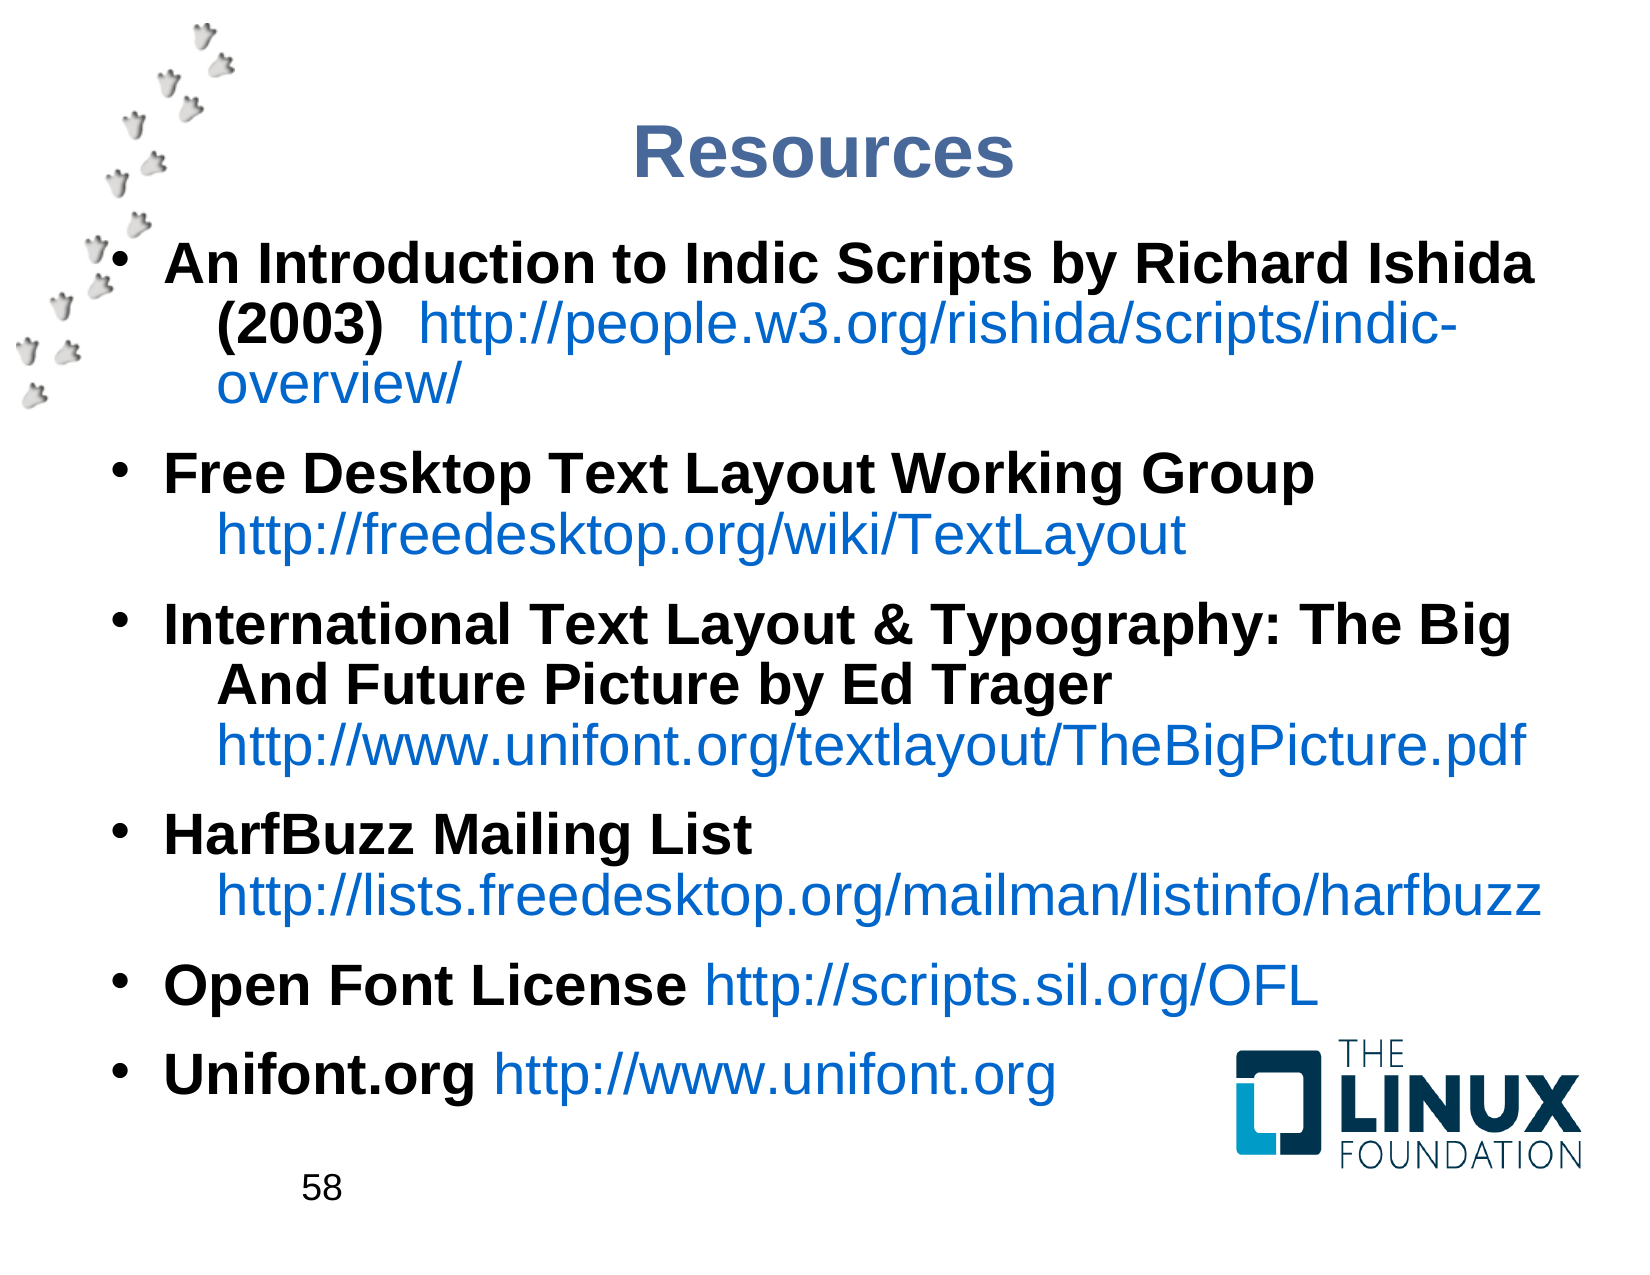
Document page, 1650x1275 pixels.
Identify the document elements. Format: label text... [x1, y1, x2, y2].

picture [16, 23, 235, 430]
picture [1216, 1012, 1613, 1200]
title Resources [135, 75, 1515, 233]
list An Introduction to Indic Scripts by Richard Ishida (2003) http://people.w3.org/rishida/scripts/indic-overview/ Free Desktop Text Layout Working Group http://freedesktop.org/wiki/TextLayout International Text Layout & Typography: The Big And Future Picture by Ed Trager http://www.unifont.org/textlayout/TheBigPicture.pdf HarfBuzz Mailing List http://lists.freedesktop.org/mailman/listinfo/harfbuzz Open Font License http://scripts.sil.org/OFL Unifont.org http://www.unifont.org [75, 234, 1576, 1112]
picture [1487, 1112, 1502, 1118]
